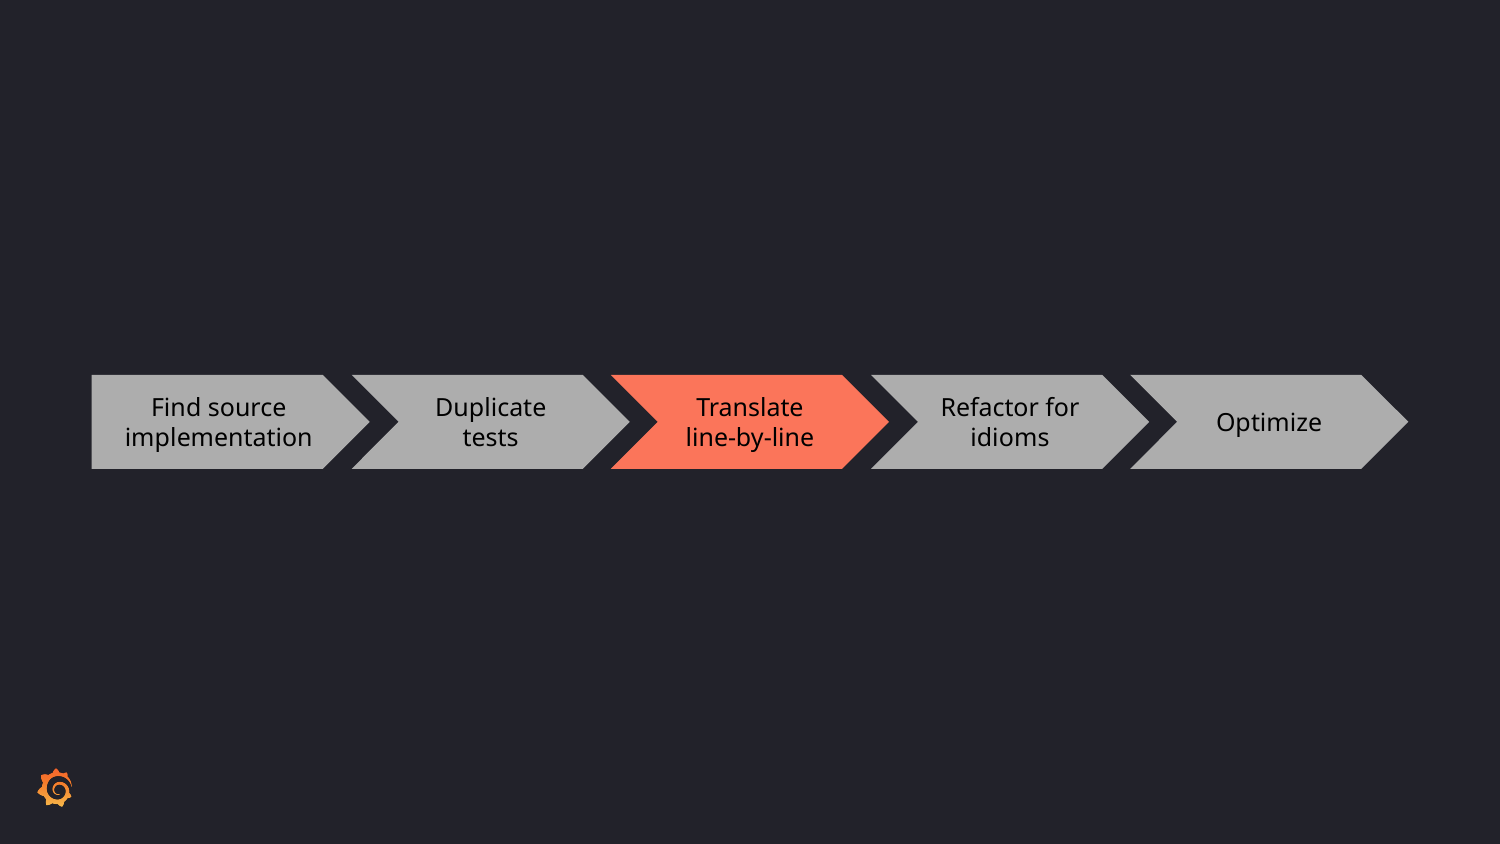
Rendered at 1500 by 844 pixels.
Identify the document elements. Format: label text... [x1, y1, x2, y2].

text_box Refactor for idioms [871, 374, 1150, 469]
text_box Translate line-by-line [610, 374, 890, 469]
picture [37, 768, 72, 807]
text_box Duplicate tests [351, 374, 630, 469]
text_box Find source implementation [91, 374, 370, 469]
text_box Optimize [1130, 374, 1409, 469]
